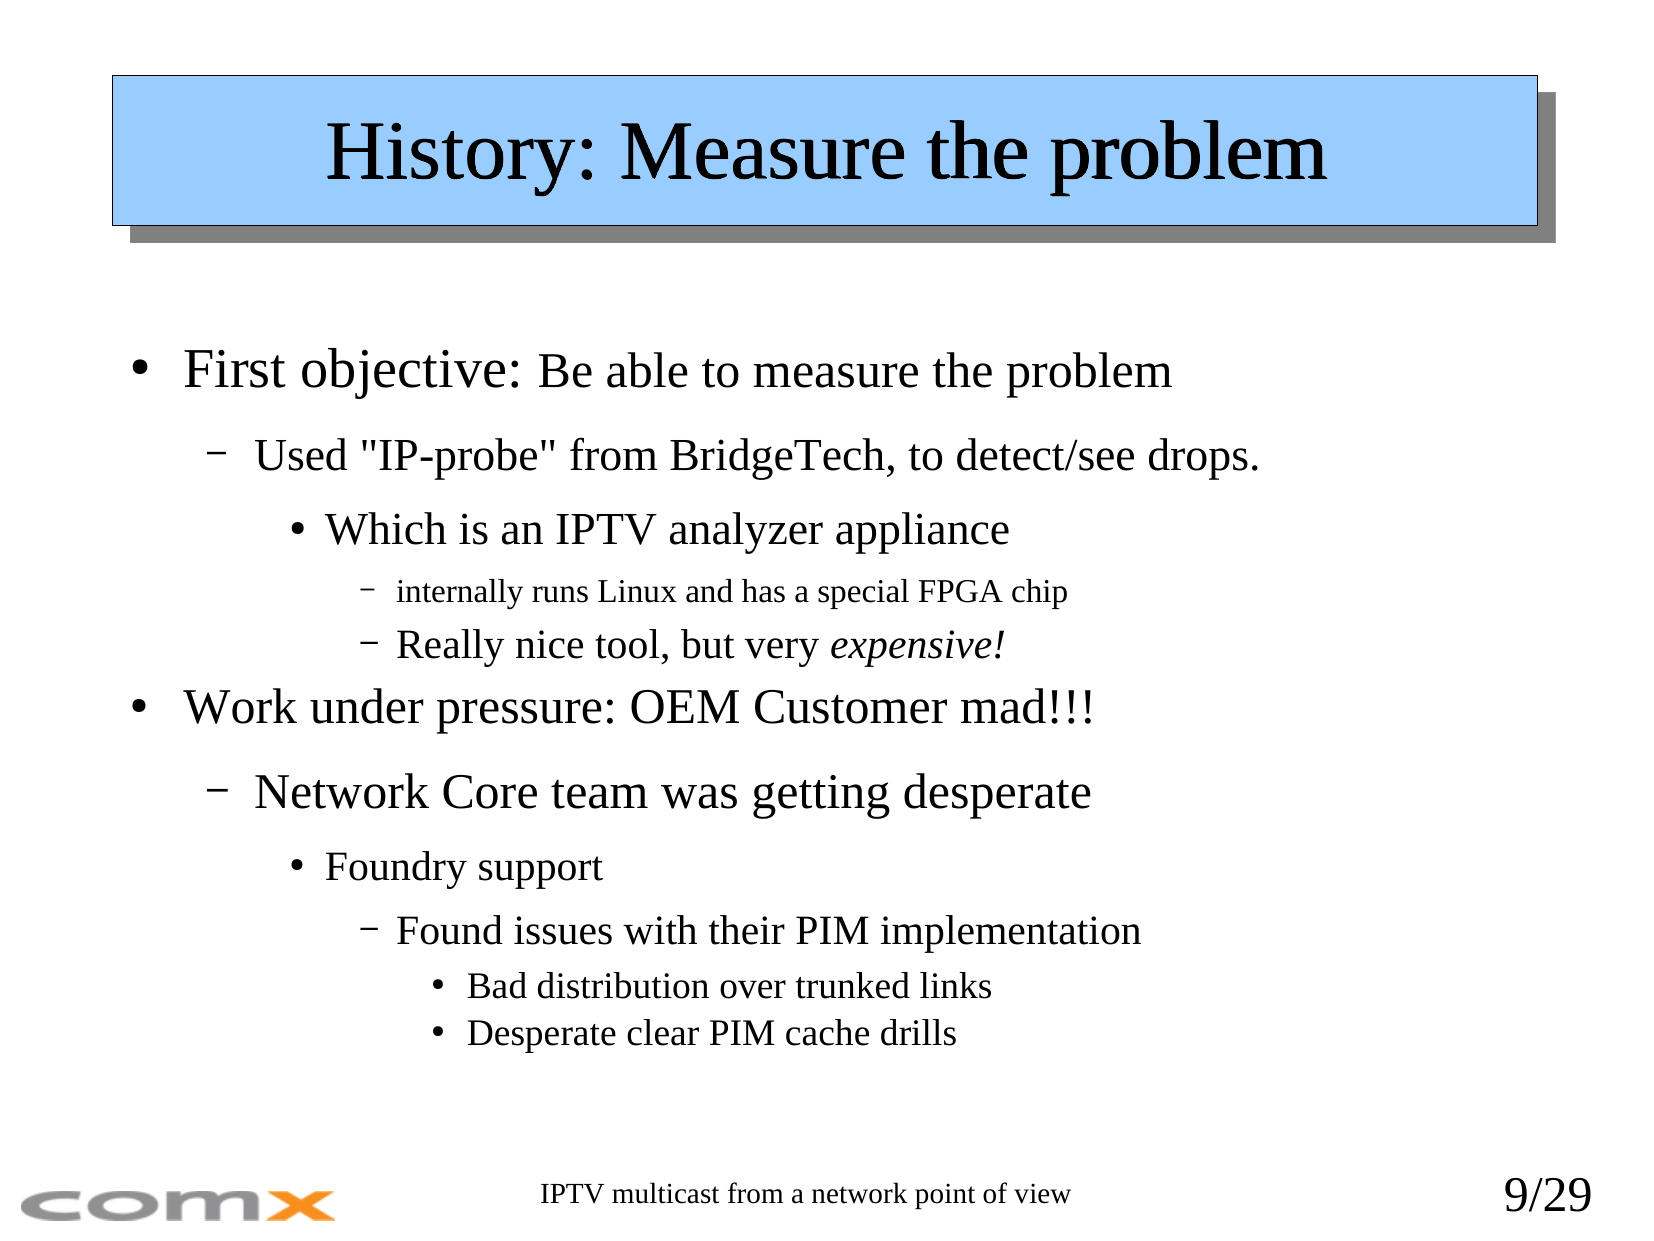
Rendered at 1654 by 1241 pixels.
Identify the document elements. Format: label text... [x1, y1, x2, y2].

title History: Measure the problem [116, 75, 1538, 226]
list First objective: Be able to measure the problem Used "IP-probe" from BridgeTech, to detect/see drops. Which is an IPTV analyzer appliance internally runs Linux and has a special FPGA chip Really nice tool, but very expensive! Work under pressure: OEM Customer mad!!! Network Core team was getting desperate Foundry support Found issues with their PIM implementation Bad distribution over trunked links Desperate clear PIM cache drills [112, 337, 1538, 1126]
picture [21, 1191, 335, 1221]
